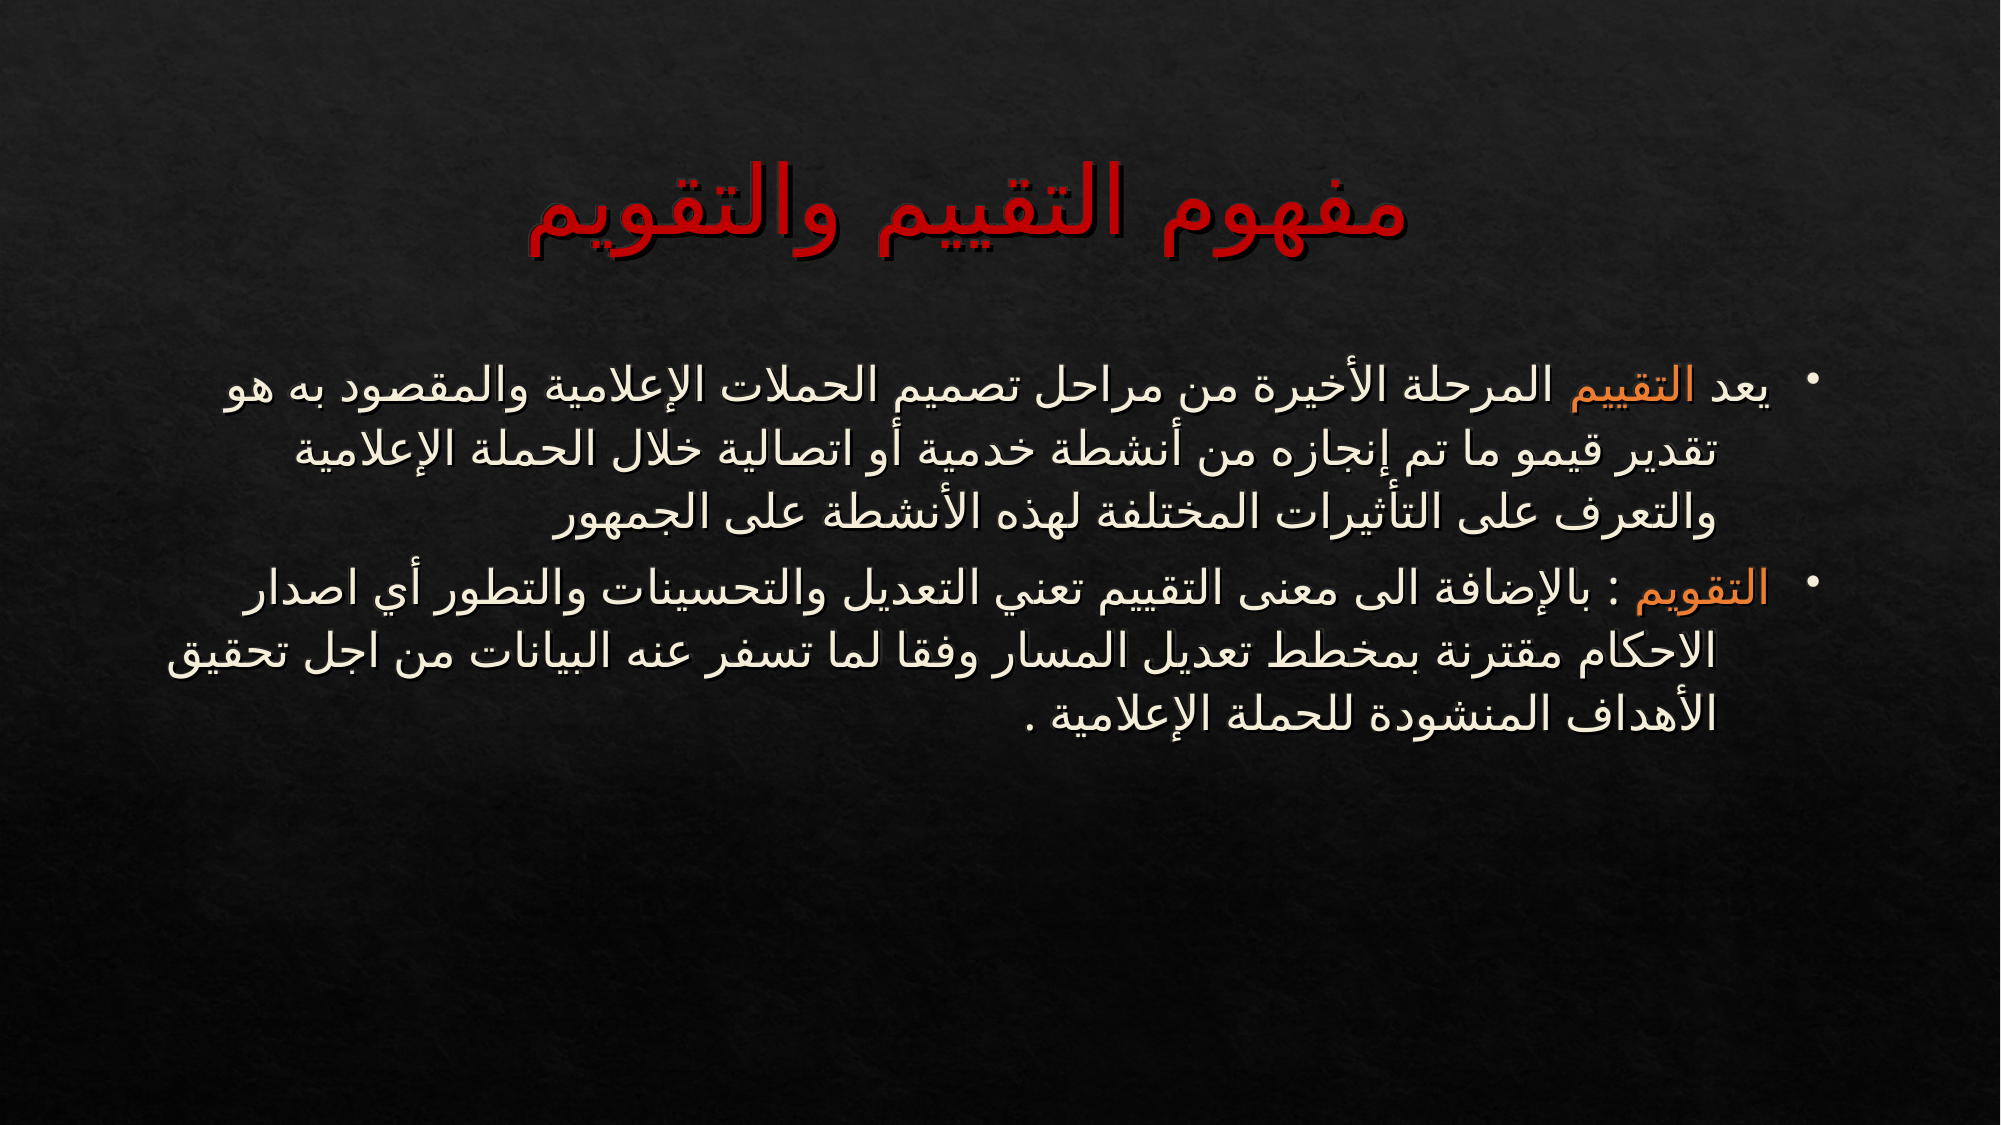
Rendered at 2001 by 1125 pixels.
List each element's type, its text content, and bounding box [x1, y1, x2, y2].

list يعد التقييم المرحلة الأخيرة من مراحل تصميم الحملات الإعلامية والمقصود به هو تقدير قيمو ما تم إنجازه من أنشطة خدمية أو اتصالية خلال الحملة الإعلامية والتعرف على التأثيرات المختلفة لهذه الأنشطة على الجمهور التقويم : بالإضافة الى معنى التقييم تعني التعديل والتحسينات والتطور أي اصدار الاحكام مقترنة بمخطط تعديل المسار وفقا لما تسفر عنه البيانات من اجل تحقيق الأهداف المنشودة للحملة الإعلامية . [149, 340, 1849, 951]
title مفهوم التقييم والتقويم [149, 99, 1849, 307]
